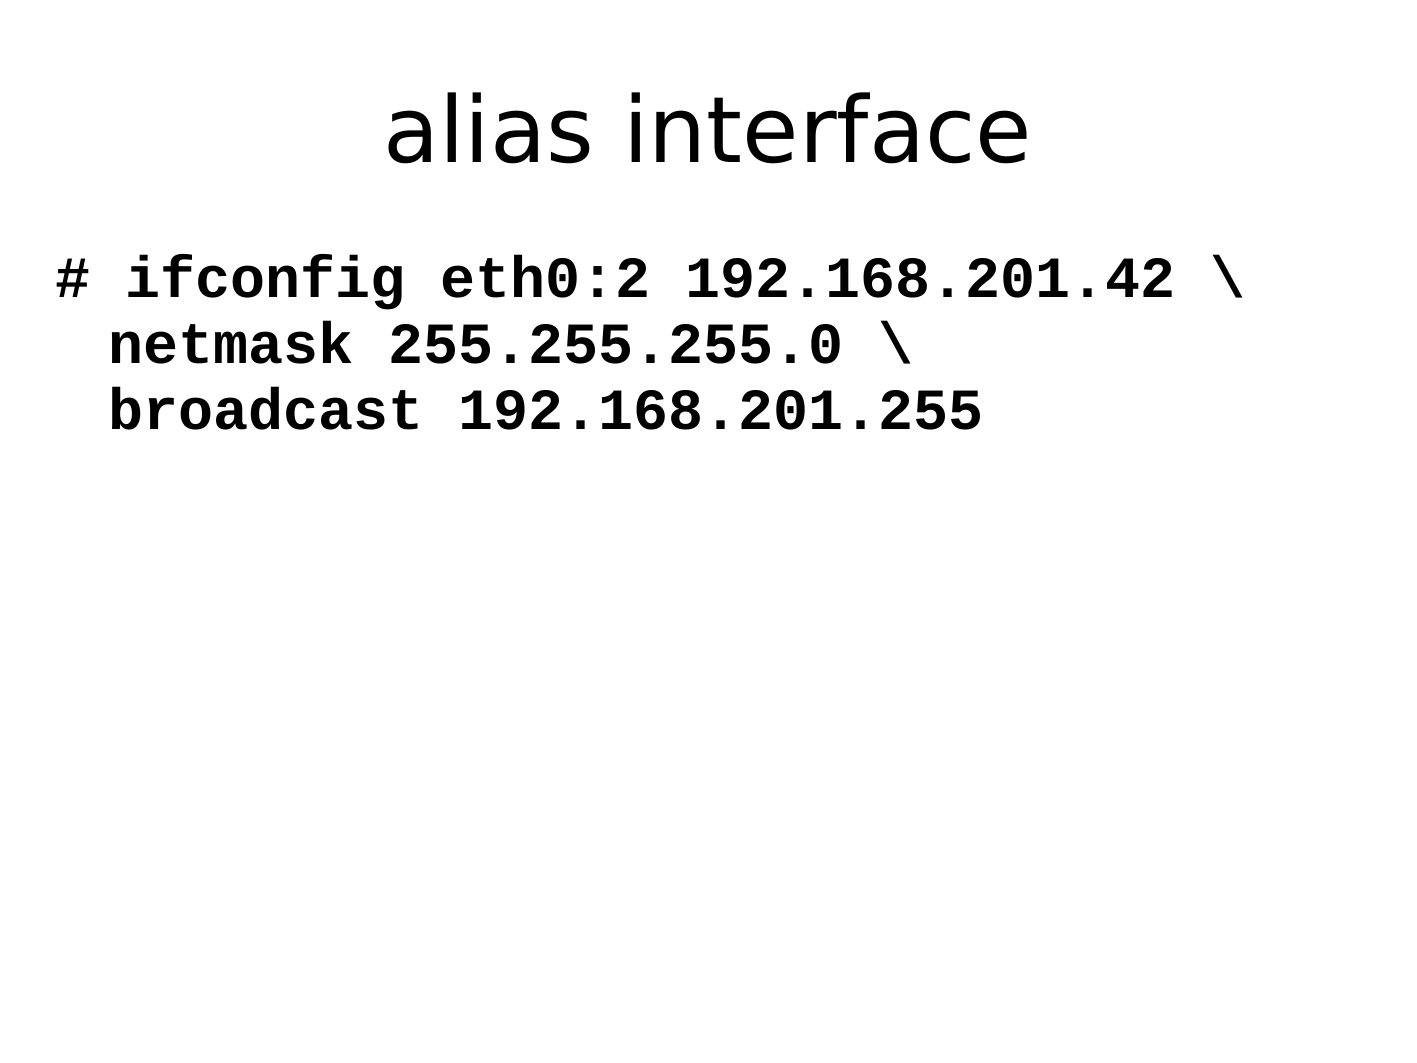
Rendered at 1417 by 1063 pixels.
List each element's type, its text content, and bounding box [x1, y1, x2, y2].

list # ifconfig eth0:2 192.168.201.42 \ netmask 255.255.255.0 \ broadcast 192.168.201.255 [37, 248, 1388, 936]
title alias interface [70, 49, 1346, 213]
